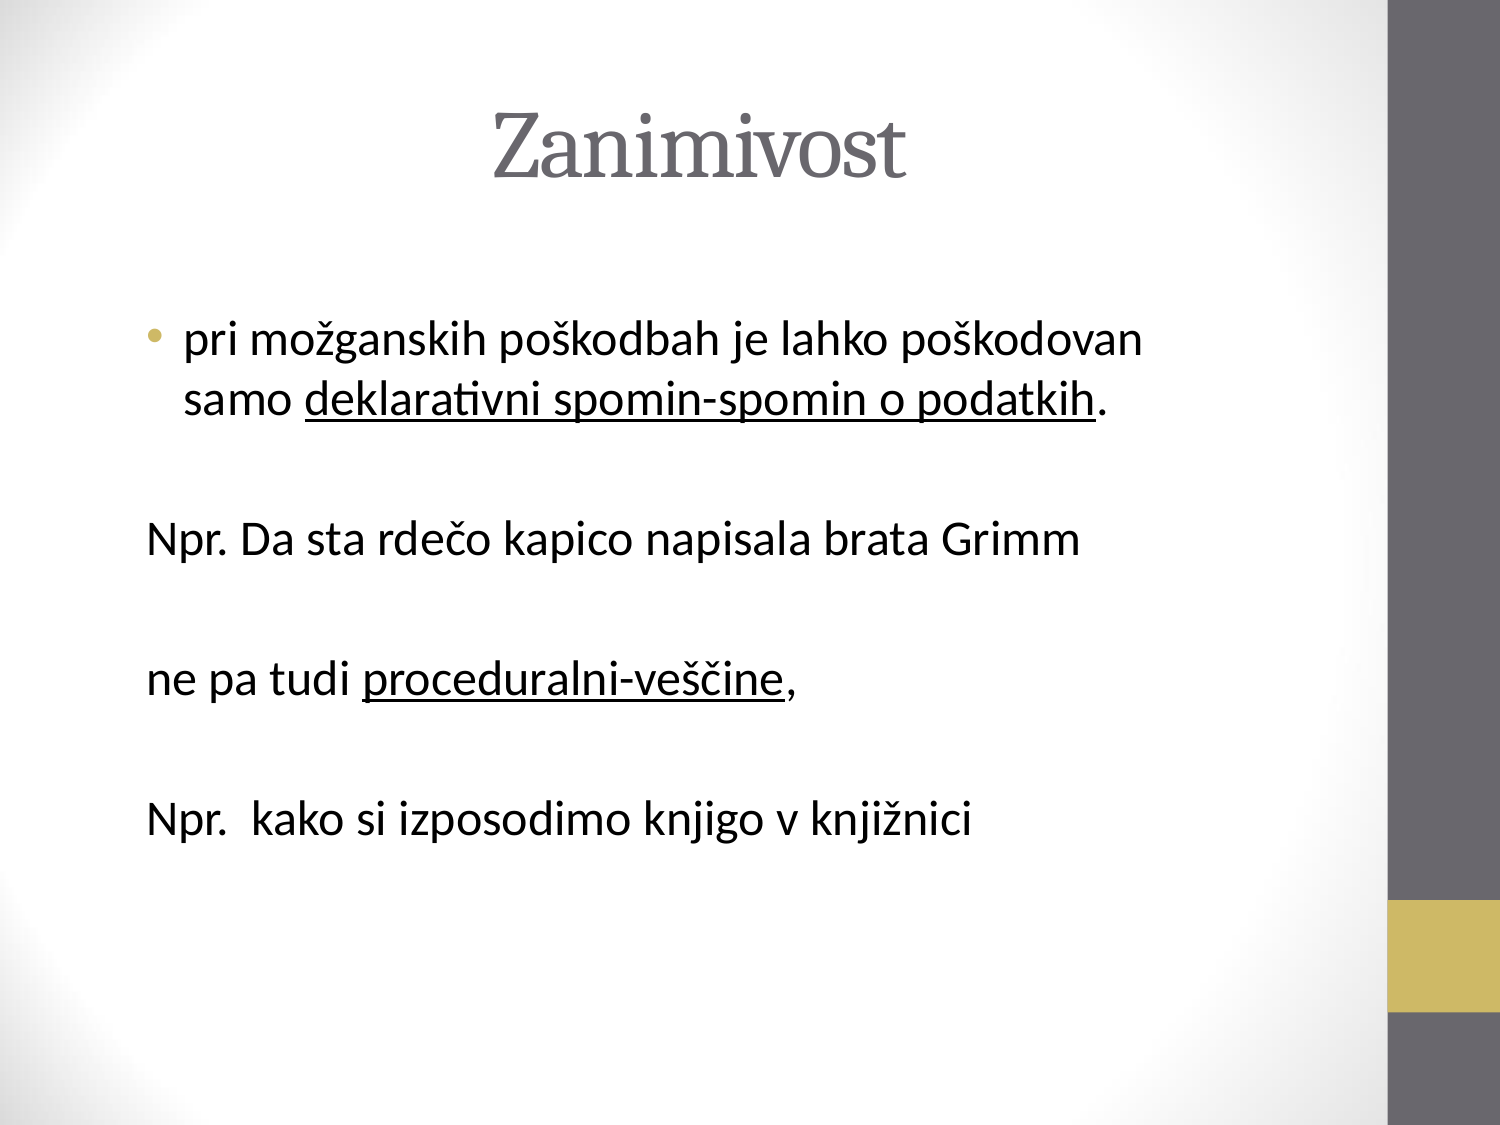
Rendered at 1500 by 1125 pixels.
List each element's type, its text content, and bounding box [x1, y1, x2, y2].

list pri možganskih poškodbah je lahko poškodovan samo deklarativni spomin-spomin o podatkih. Npr. Da sta rdečo kapico napisala brata Grimm ne pa tudi proceduralni-veščine, Npr. kako si izposodimo knjigo v knjižnici [112, 208, 1258, 1003]
picture [0, 0, 1387, 1125]
title Zanimivost [75, 45, 1325, 233]
